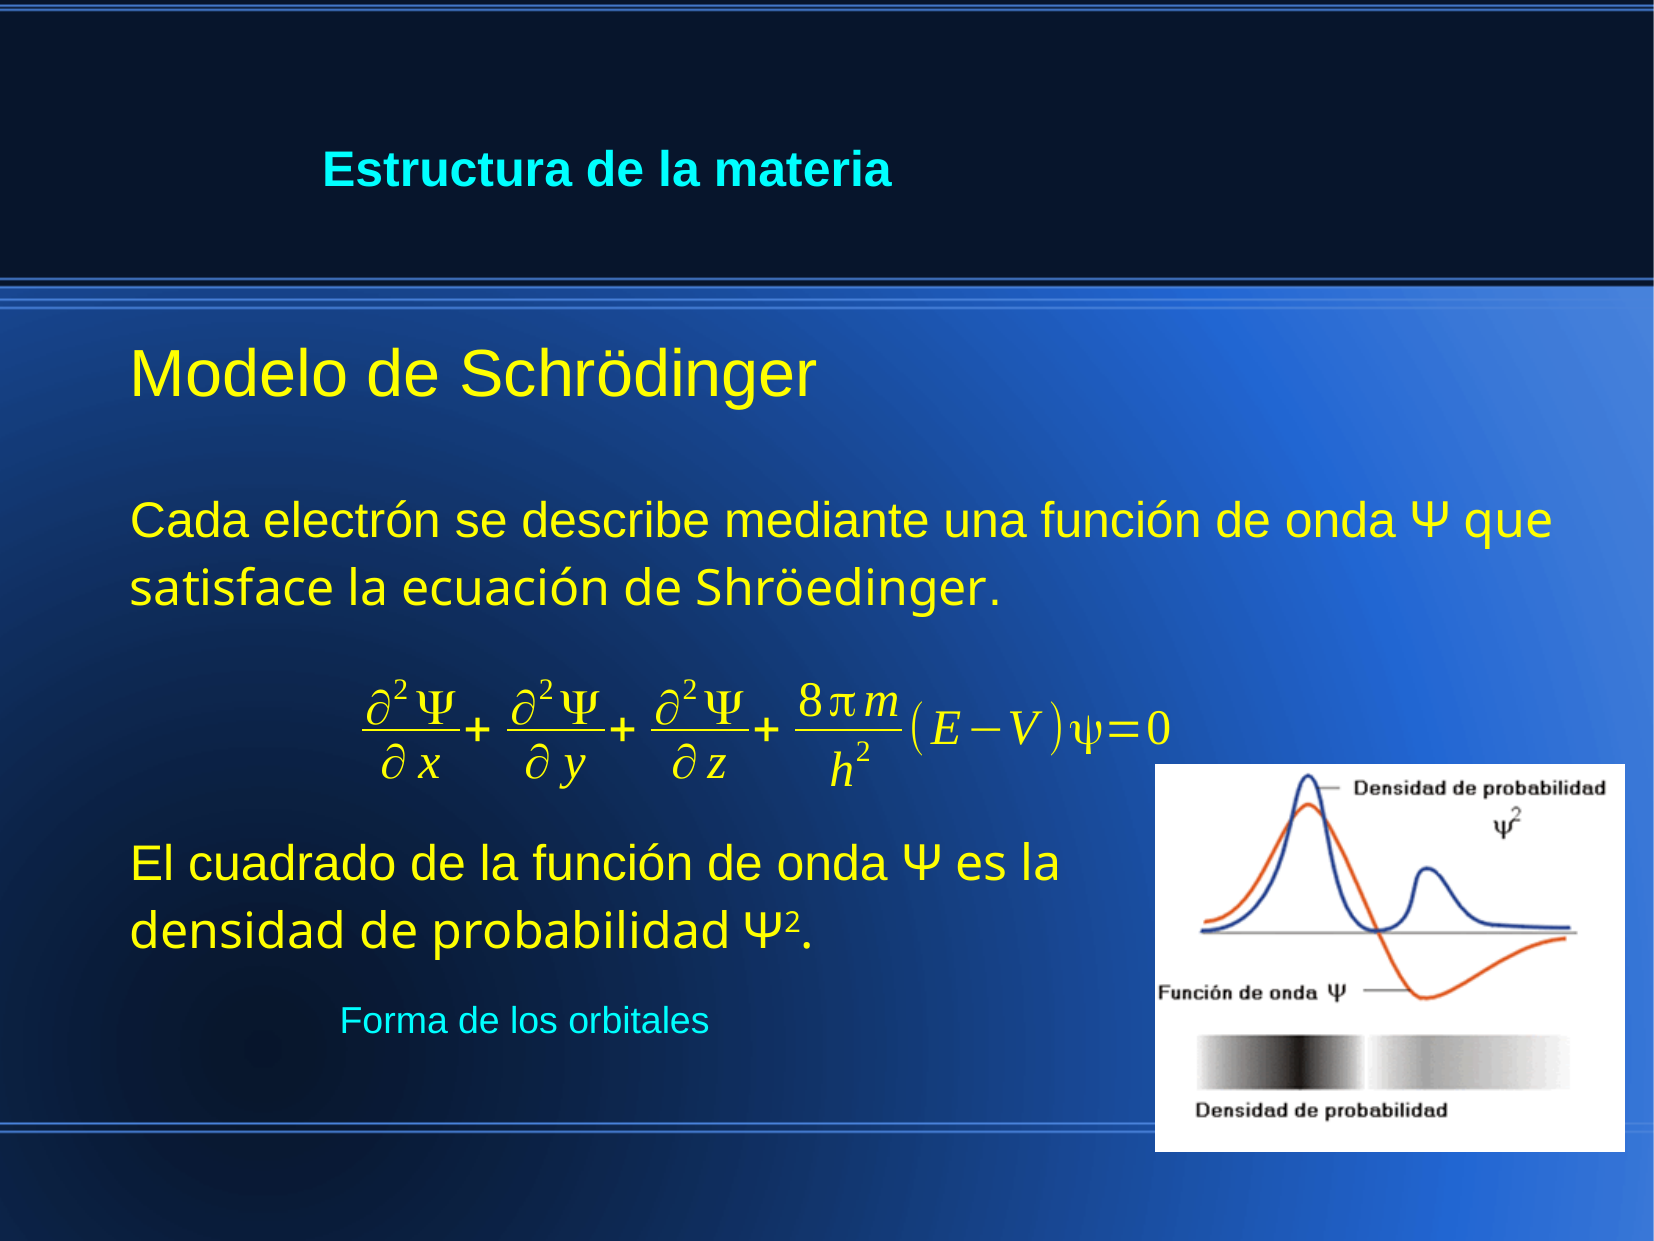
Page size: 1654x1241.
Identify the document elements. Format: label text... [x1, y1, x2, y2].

list Cada electrón se describe mediante una función de onda Ψ que satisface la ecuación de Shröedinger. [59, 483, 1595, 650]
title Estructura de la materia [32, 118, 1182, 220]
text_box Forma de los orbitales [324, 992, 772, 1063]
chart [354, 671, 1178, 798]
picture [0, 0, 1654, 1241]
list Modelo de Schrödinger [59, 335, 1595, 483]
list El cuadrado de la función de onda Ψ es la densidad de probabilidad Ψ2. [59, 826, 1063, 993]
